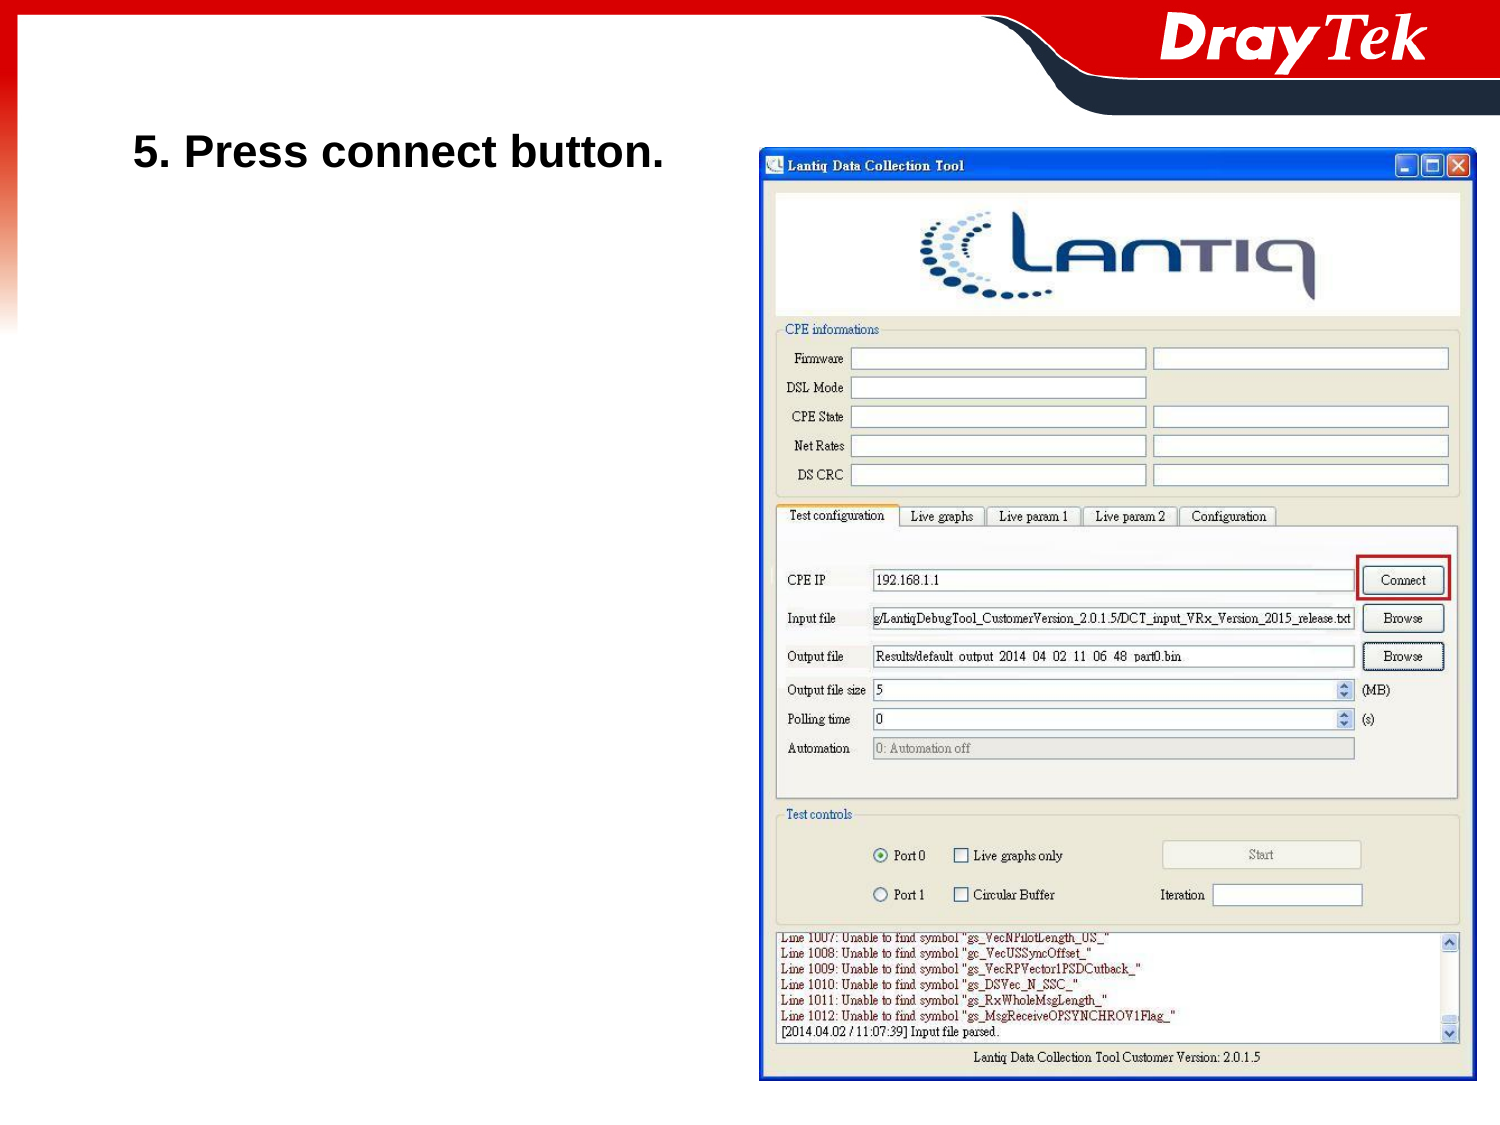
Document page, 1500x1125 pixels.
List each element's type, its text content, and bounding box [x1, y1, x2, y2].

text_box 5. Press connect button. [118, 118, 768, 186]
picture [0, 0, 1500, 1125]
